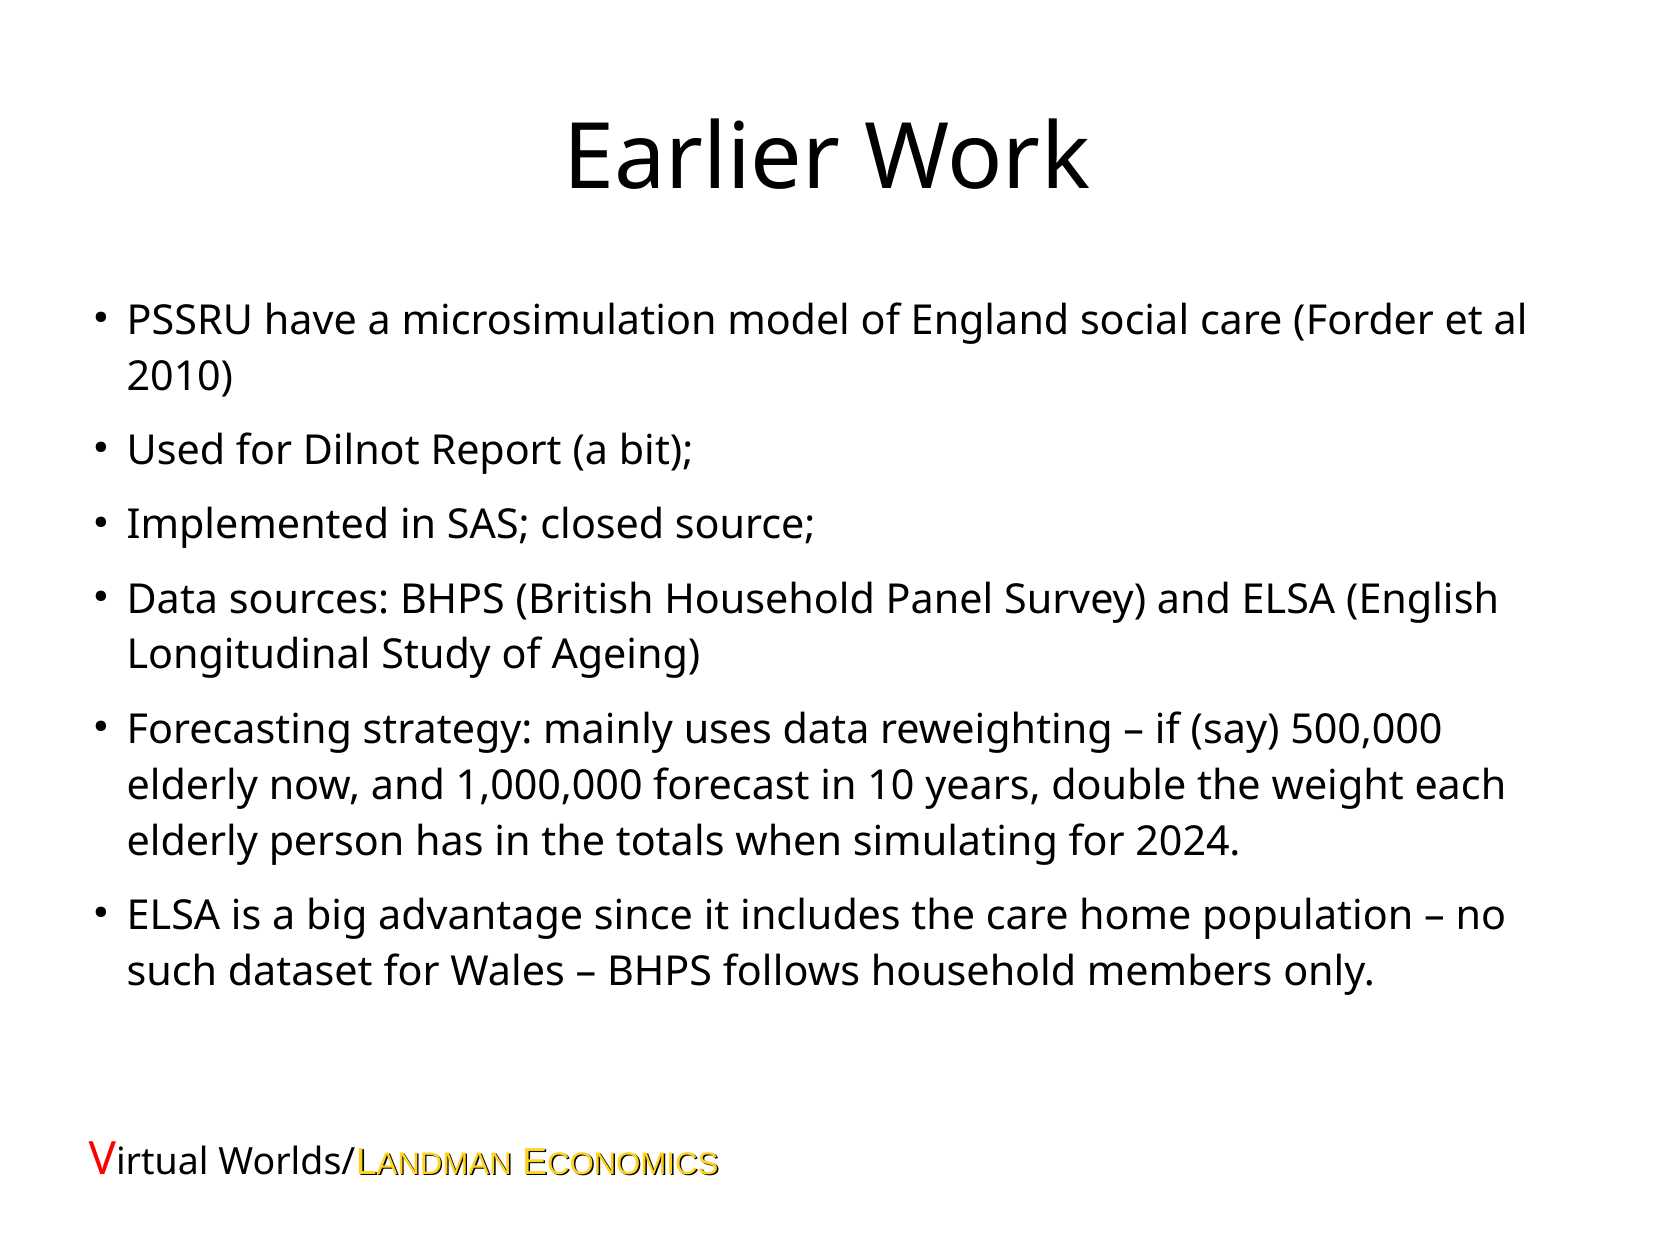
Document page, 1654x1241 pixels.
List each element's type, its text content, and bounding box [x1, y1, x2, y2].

list PSSRU have a microsimulation model of England social care (Forder et al 2010) Used for Dilnot Report (a bit); Implemented in SAS; closed source; Data sources: BHPS (British Household Panel Survey) and ELSA (English Longitudinal Study of Ageing) Forecasting strategy: mainly uses data reweighting – if (say) 500,000 elderly now, and 1,000,000 forecast in 10 years, double the weight each elderly person has in the totals when simulating for 2024. ELSA is a big advantage since it includes the care home population – no such dataset for Wales – BHPS follows household members only. [82, 290, 1571, 1010]
title Earlier Work [82, 49, 1571, 257]
